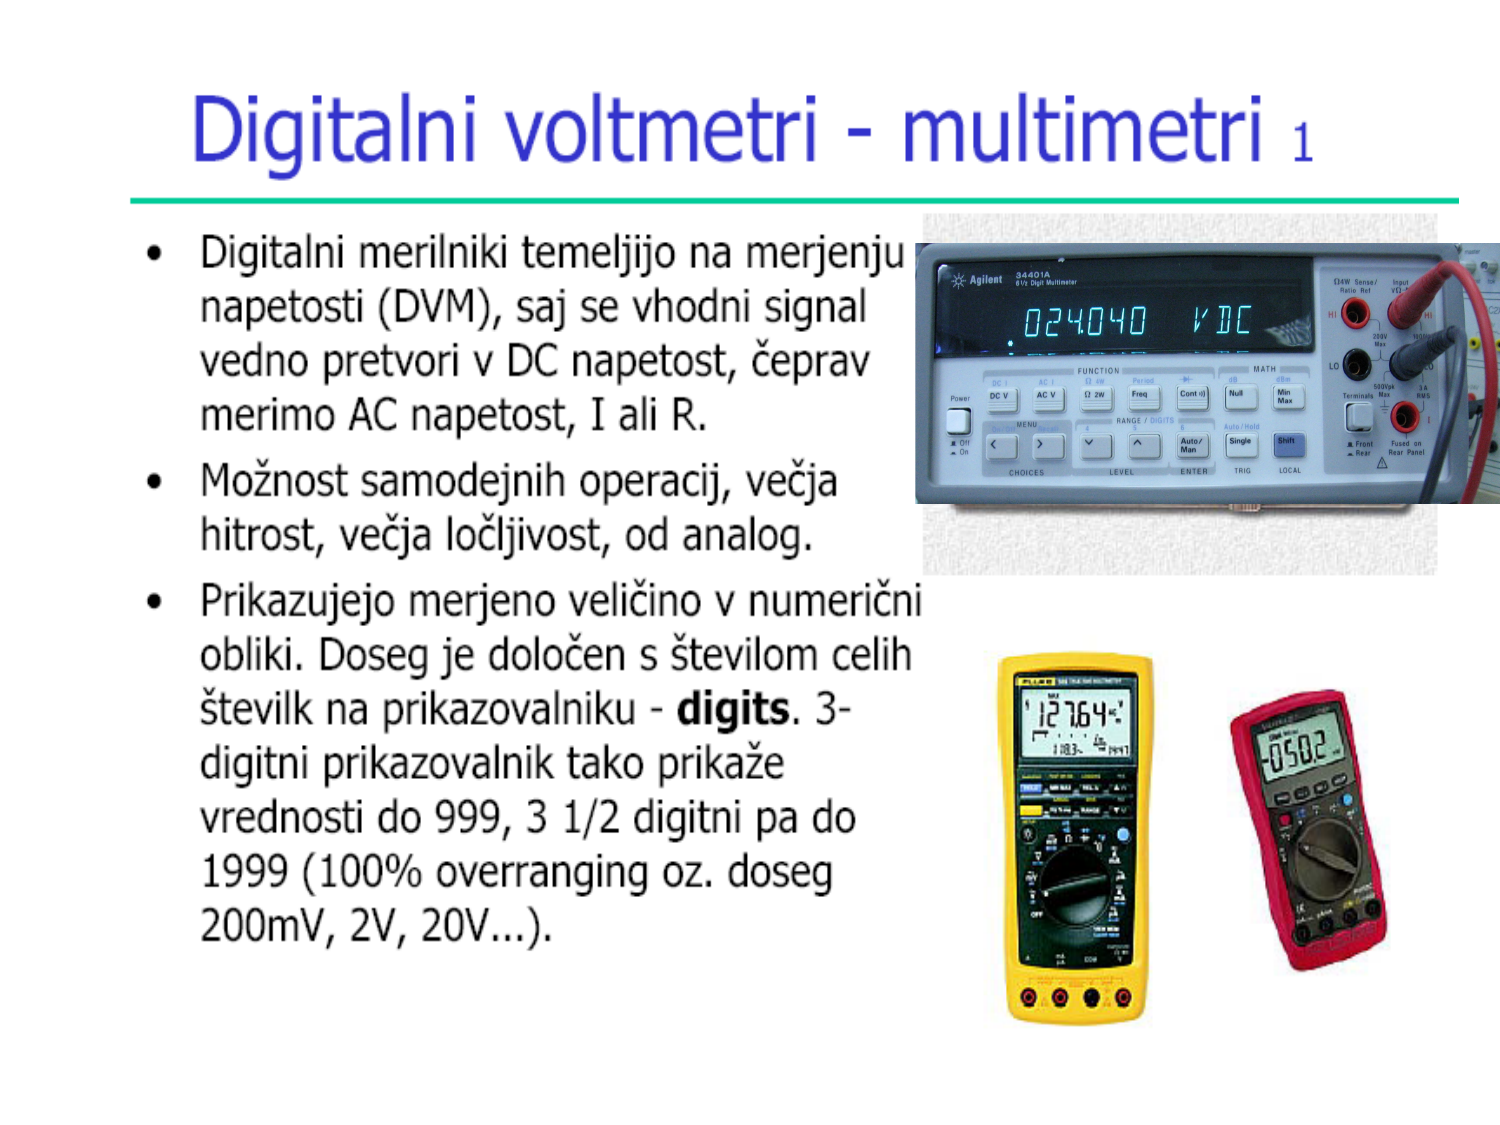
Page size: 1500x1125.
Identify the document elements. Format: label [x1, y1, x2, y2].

picture [41, 42, 1500, 1077]
